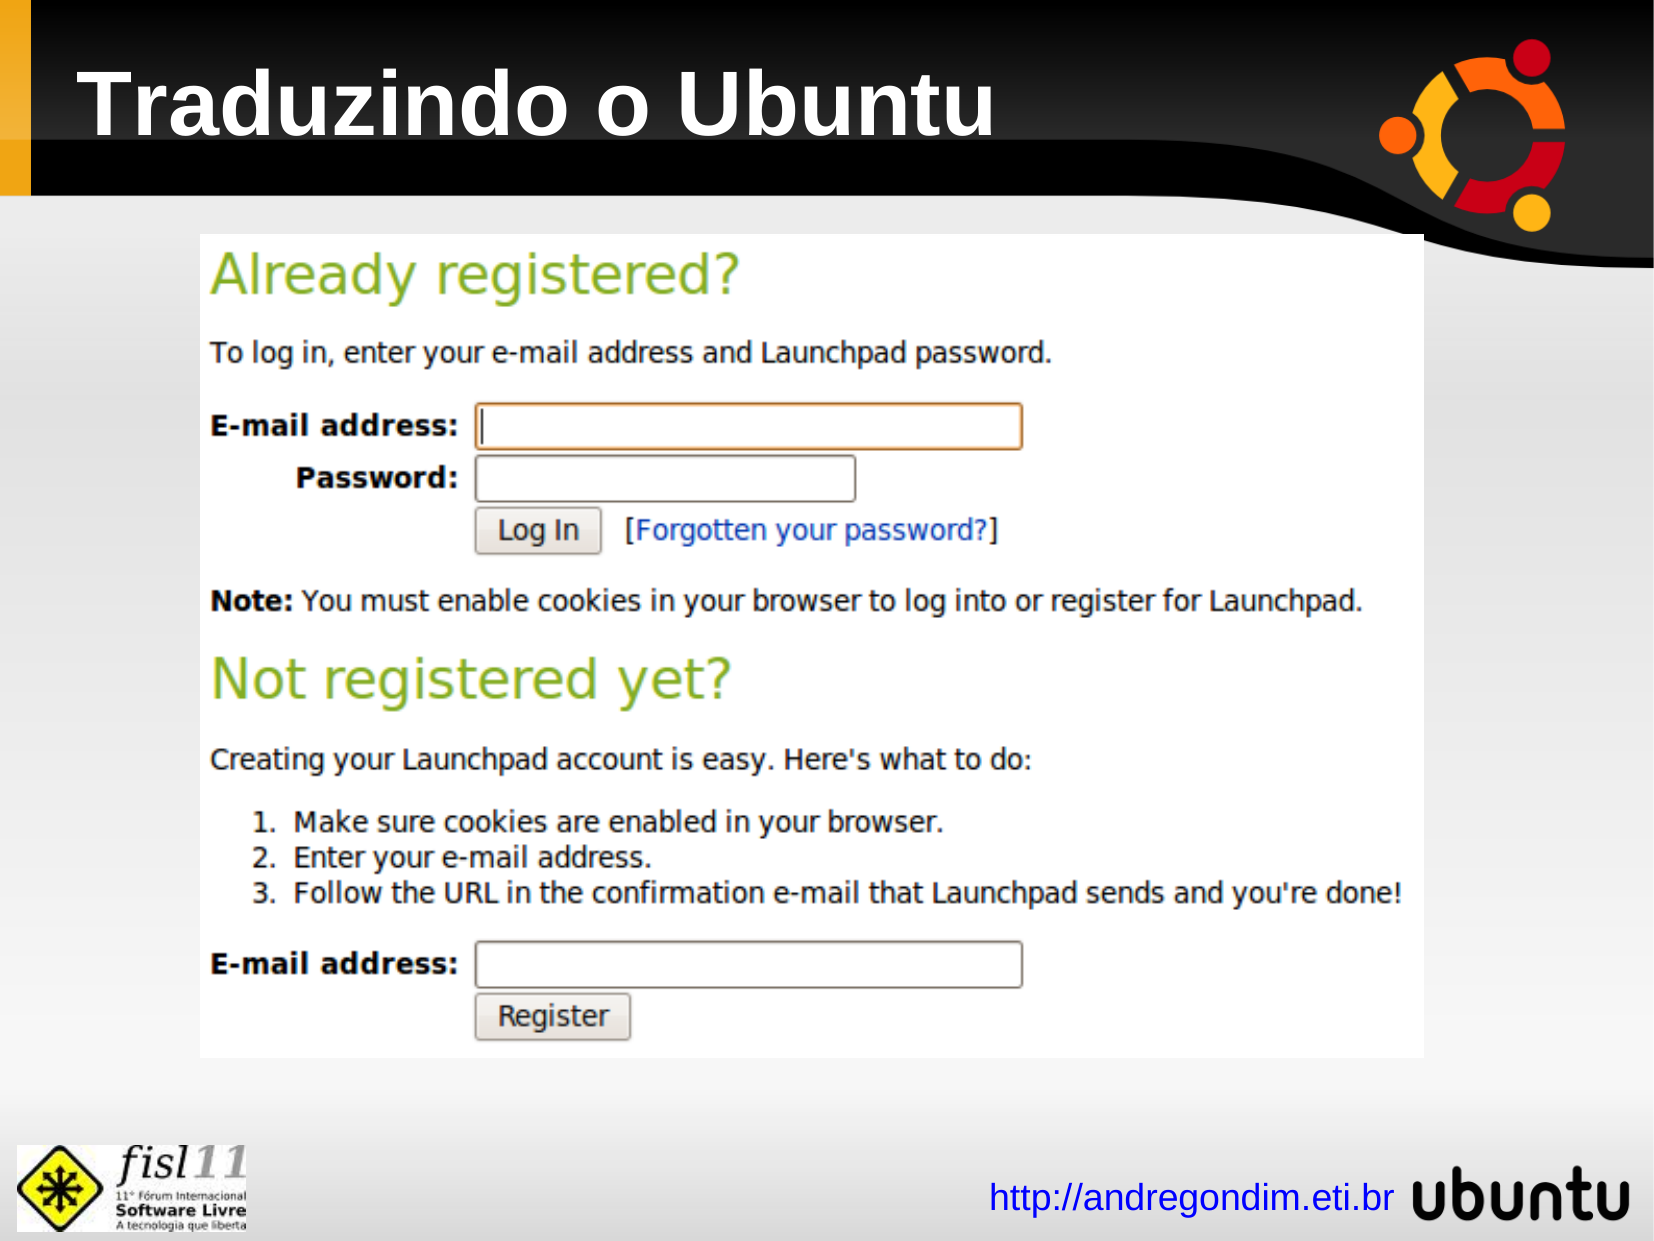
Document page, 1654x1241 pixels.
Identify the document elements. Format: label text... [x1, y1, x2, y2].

picture [0, 0, 1654, 1241]
title Traduzindo o Ubuntu [76, 0, 1565, 208]
